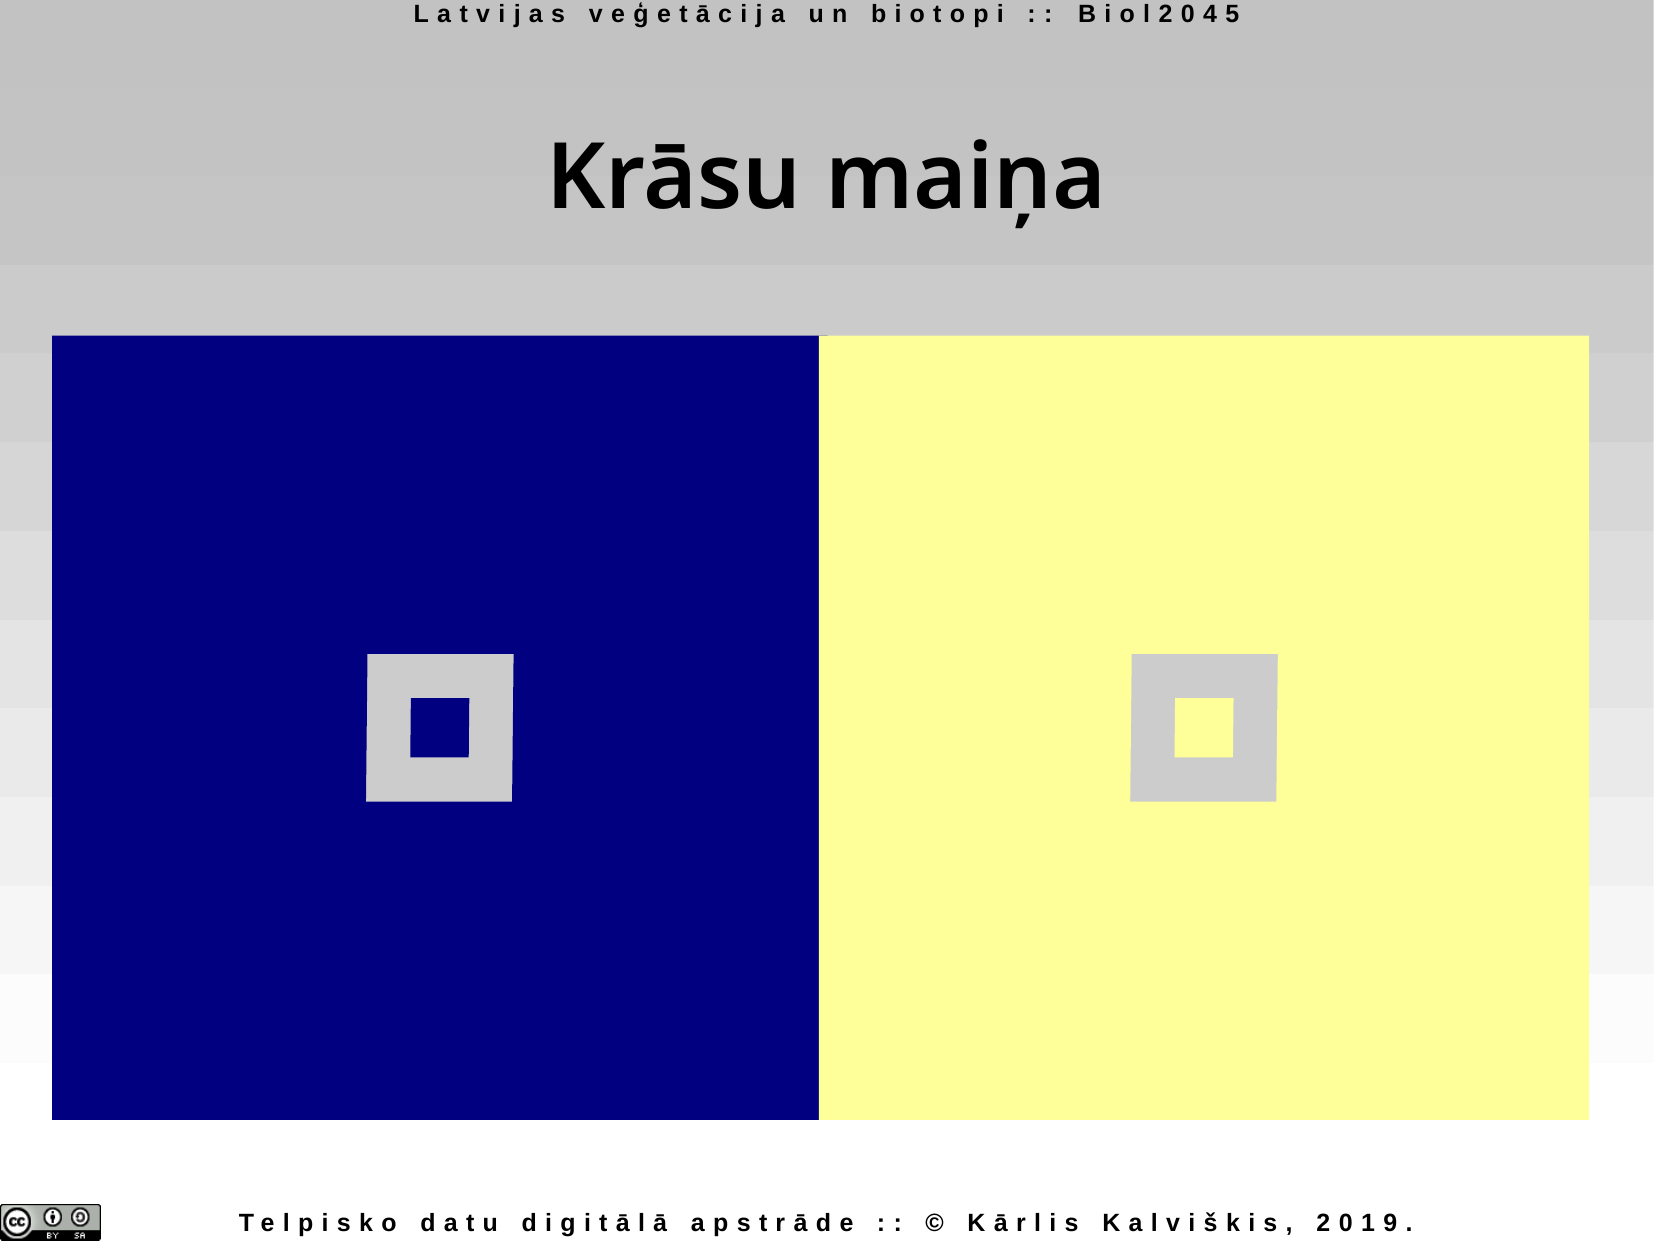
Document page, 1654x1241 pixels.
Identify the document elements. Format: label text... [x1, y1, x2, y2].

text_box [52, 335, 1590, 1120]
title Krāsu maiņa [29, 49, 1625, 296]
picture [0, 0, 1654, 1241]
